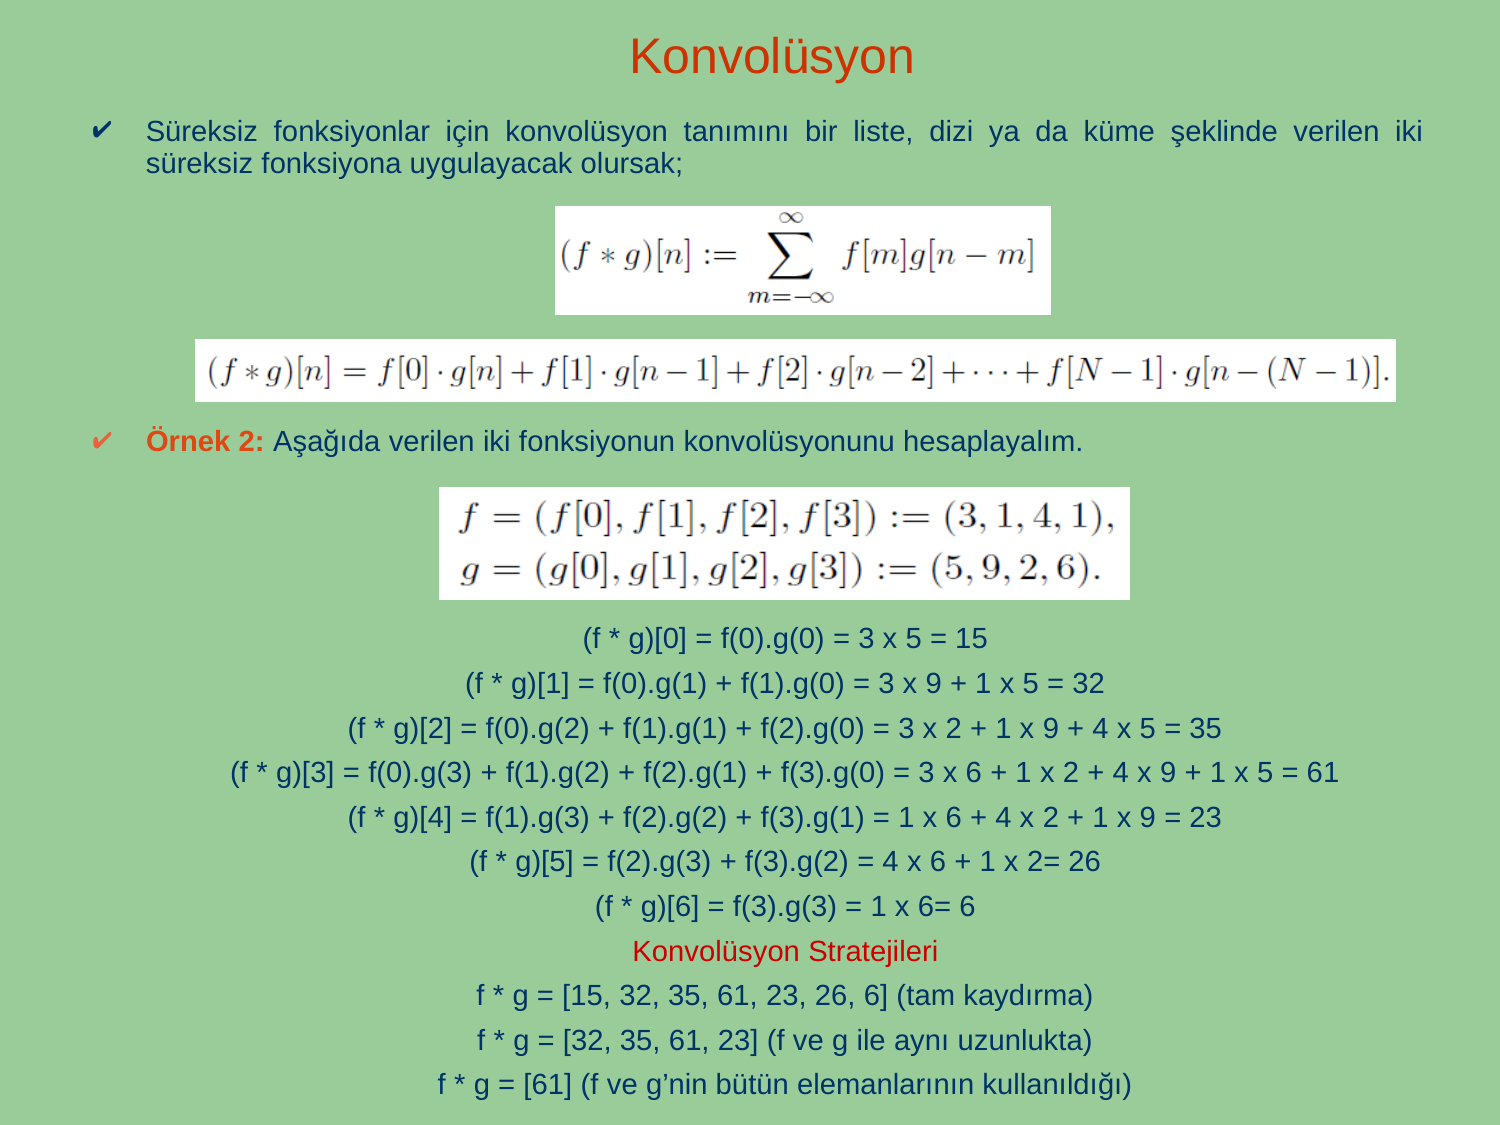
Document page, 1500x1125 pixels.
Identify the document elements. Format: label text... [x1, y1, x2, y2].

picture [439, 487, 1130, 600]
list (f * g)[0] = f(0).g(0) = 3 x 5 = 15 (f * g)[1] = f(0).g(1) + f(1).g(0) = 3 x 9 + 1 x 5 = 32 (f * g)[2] = f(0).g(2) + f(1).g(1) + f(2).g(0) = 3 x 2 + 1 x 9 + 4 x 5 = 35 (f * g)[3] = f(0).g(3) + f(1).g(2) + f(2).g(1) + f(3).g(0) = 3 x 6 + 1 x 2 + 4 x 9 + 1 x 5 = 61 (f * g)[4] = f(1).g(3) + f(2).g(2) + f(3).g(1) = 1 x 6 + 4 x 2 + 1 x 9 = 23 (f * g)[5] = f(2).g(3) + f(3).g(2) = 4 x 6 + 1 x 2= 26 (f * g)[6] = f(3).g(3) = 1 x 6= 6 Konvolüsyon Stratejileri f * g = [15, 32, 35, 61, 23, 26, 6] (tam kaydırma) f * g = [32, 35, 61, 23] (f ve g ile aynı uzunlukta) f * g = [61] (f ve g’nin bütün elemanlarının kullanıldığı) [75, 622, 1426, 1113]
list Süreksiz fonksiyonlar için konvolüsyon tanımını bir liste, dizi ya da küme şeklinde verilen iki süreksiz fonksiyona uygulayacak olursak; [75, 114, 1426, 181]
picture [195, 339, 1396, 402]
list Örnek 2: Aşağıda verilen iki fonksiyonun konvolüsyonunu hesaplayalım. [75, 425, 1426, 471]
picture [555, 206, 1051, 315]
title Konvolüsyon [135, 22, 1410, 91]
